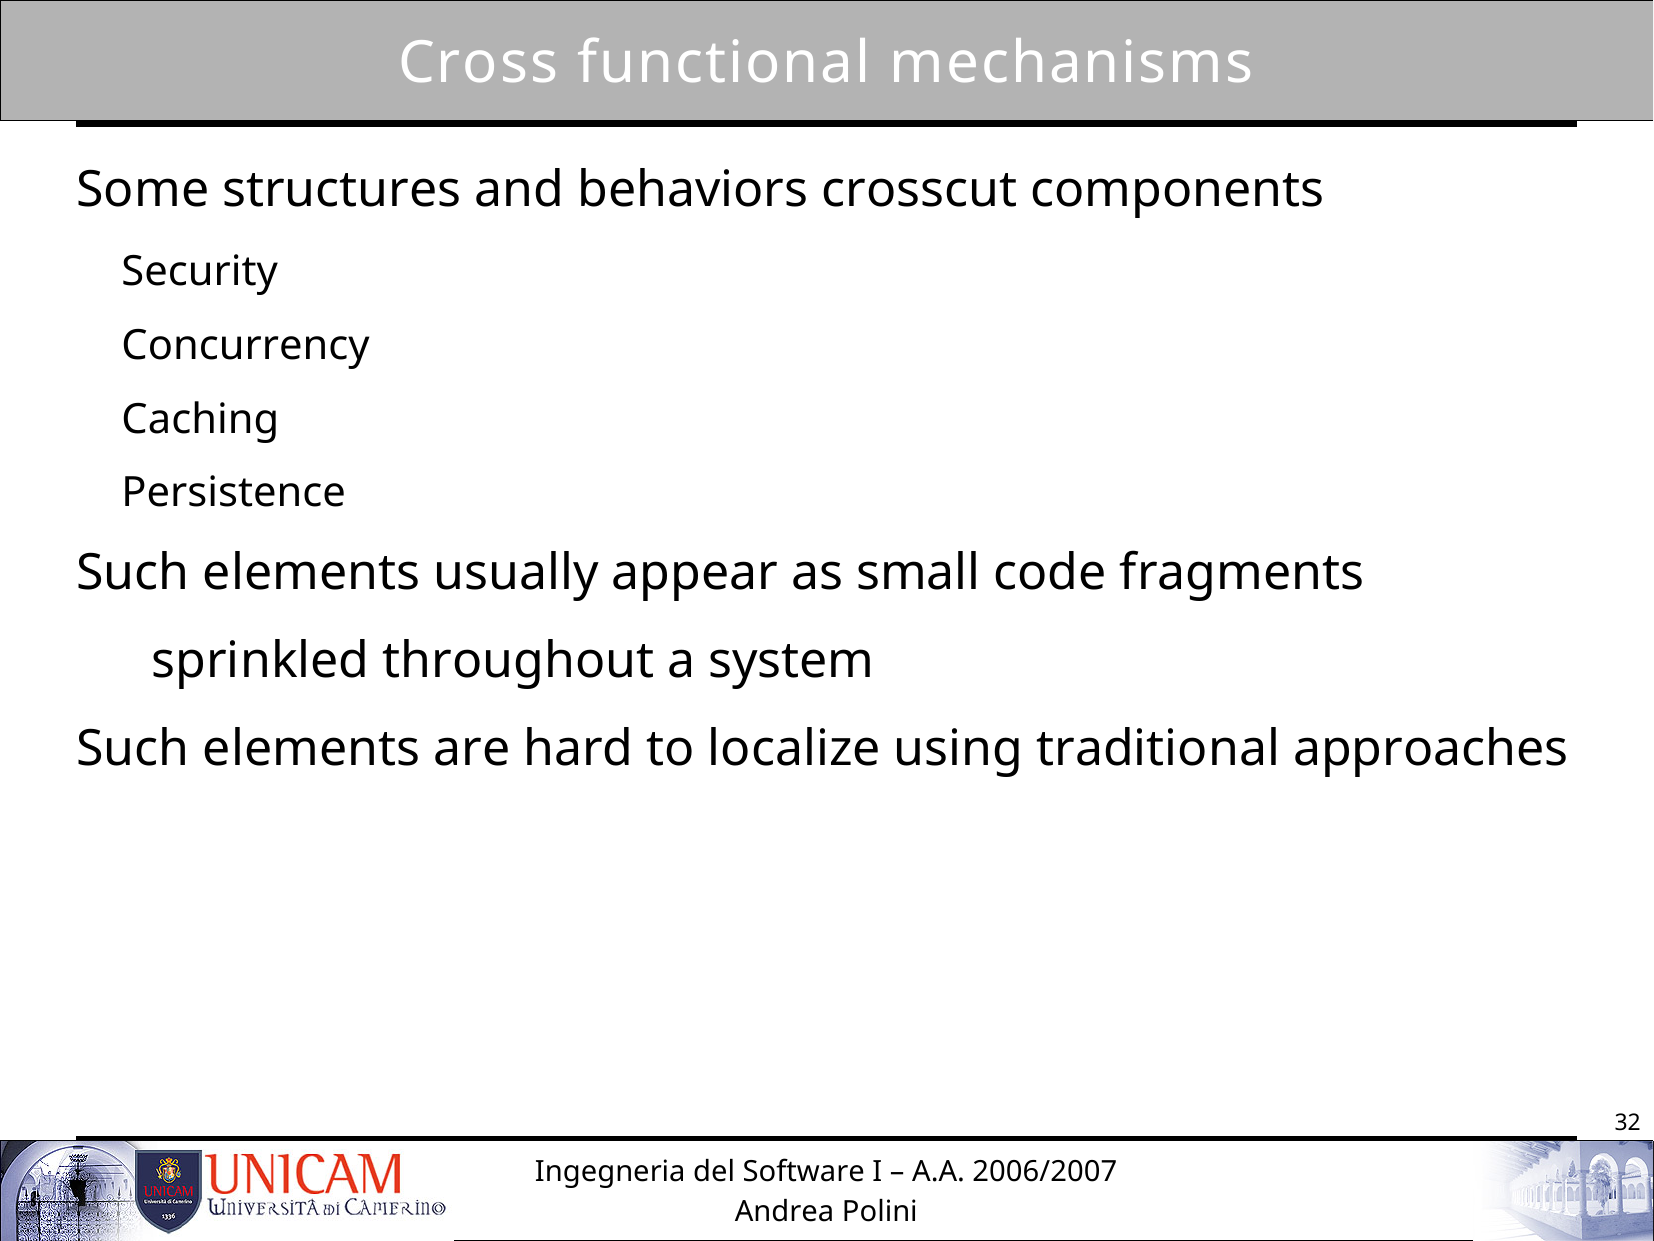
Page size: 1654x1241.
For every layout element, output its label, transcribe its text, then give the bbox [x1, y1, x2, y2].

title Cross functional mechanisms [0, 0, 1653, 121]
picture [1473, 1141, 1654, 1241]
list Some structures and behaviors crosscut components Security Concurrency Caching Persistence Such elements usually appear as small code fragments sprinkled throughout a system Such elements are hard to localize using traditional approaches [76, 152, 1577, 742]
picture [0, 1141, 454, 1241]
